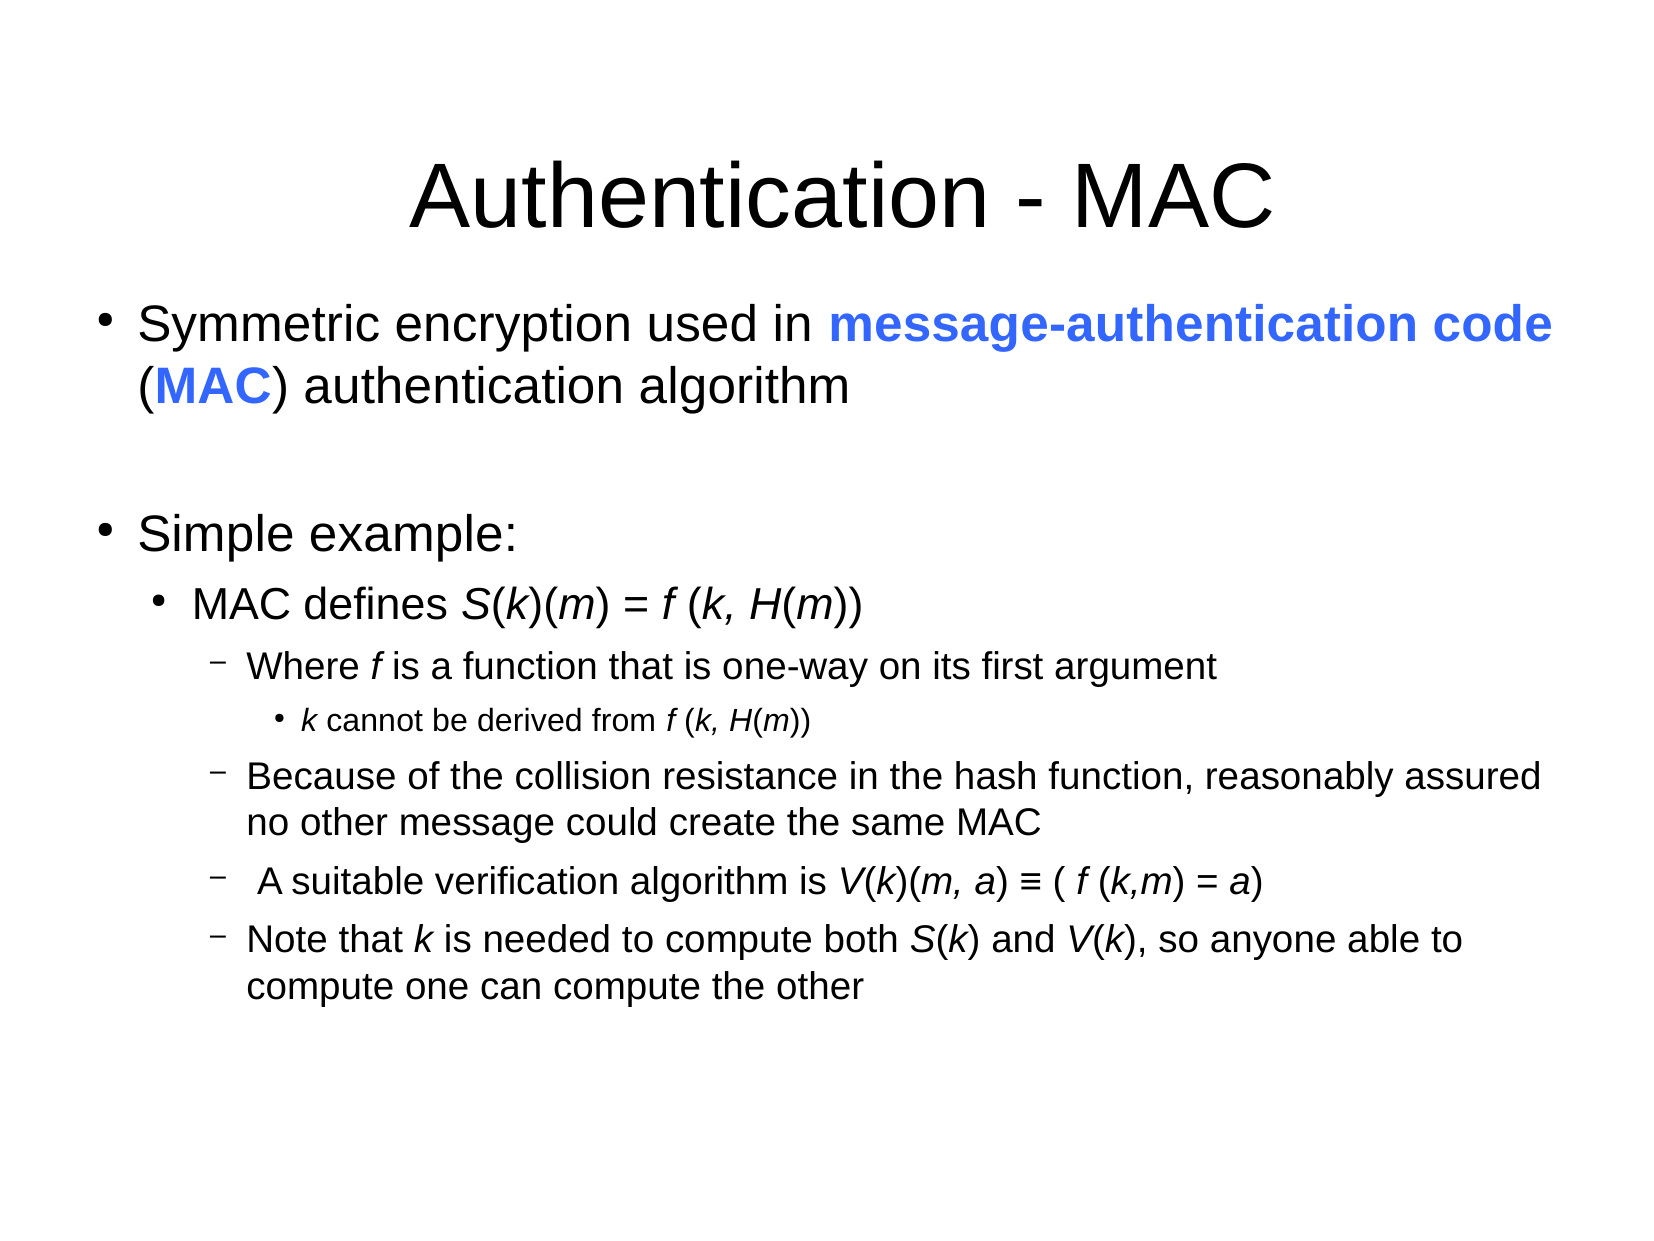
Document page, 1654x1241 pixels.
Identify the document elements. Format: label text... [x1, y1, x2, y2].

list Symmetric encryption used in message-authentication code (MAC) authentication algorithm Simple example: MAC defines S(k)(m) = f (k, H(m)) Where f is a function that is one-way on its first argument k cannot be derived from f (k, H(m)) Because of the collision resistance in the hash function, reasonably assured no other message could create the same MAC A suitable verification algorithm is V(k)(m, a) ≡ ( f (k,m) = a) Note that k is needed to compute both S(k) and V(k), so anyone able to compute one can compute the other [82, 290, 1571, 1010]
title Authentication - MAC [82, 49, 1571, 257]
